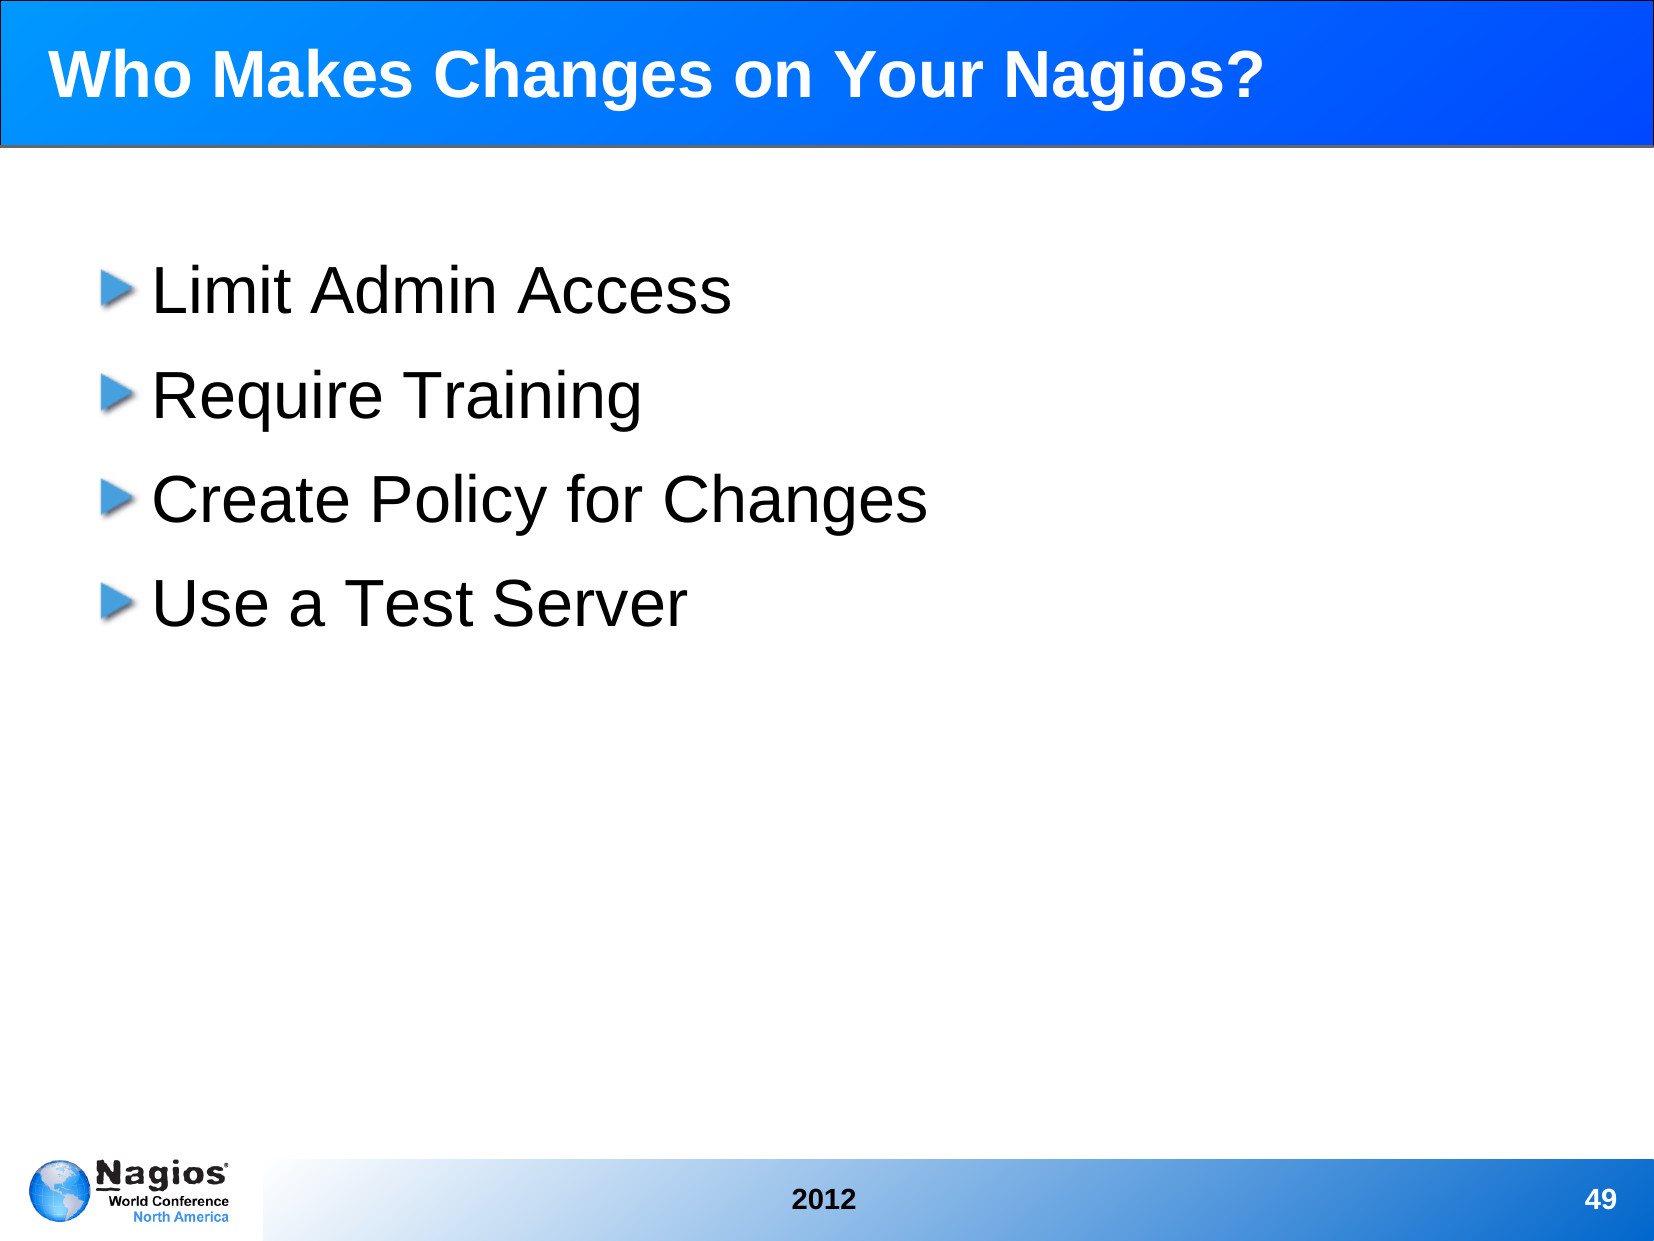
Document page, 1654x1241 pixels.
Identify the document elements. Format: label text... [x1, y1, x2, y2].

list Limit Admin Access Require Training Create Policy for Changes Use a Test Server [80, 253, 1599, 1072]
title Who Makes Changes on Your Nagios? [48, 26, 1530, 124]
picture [29, 1159, 229, 1235]
